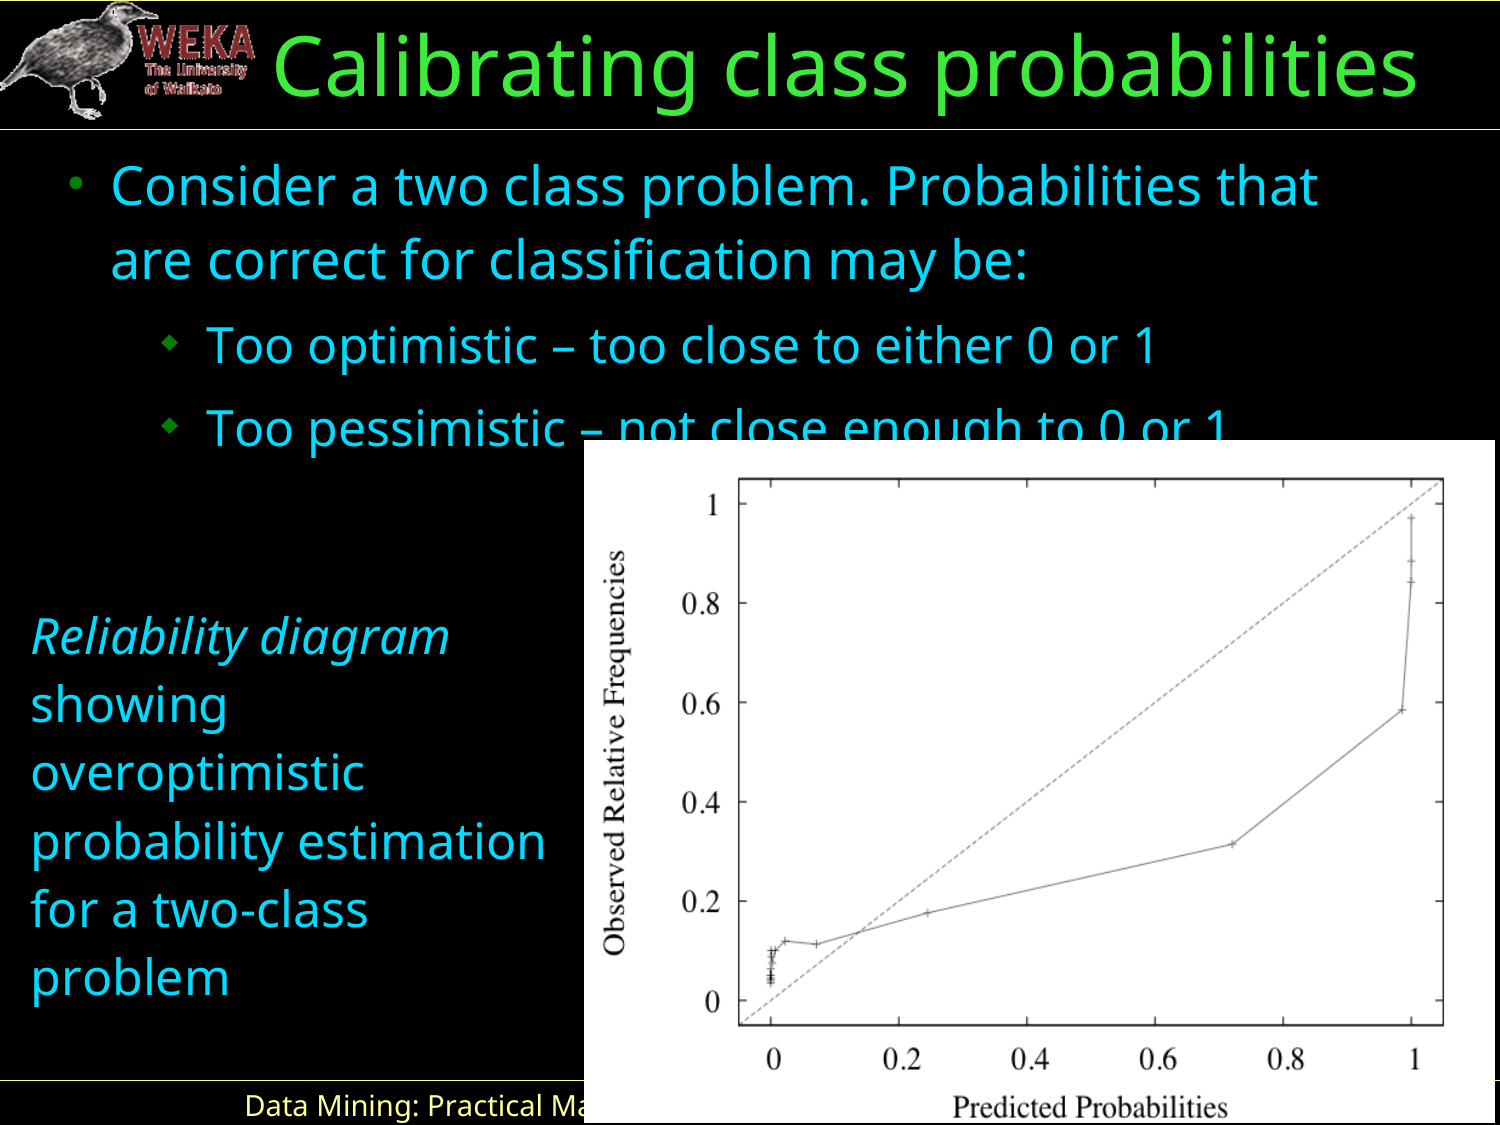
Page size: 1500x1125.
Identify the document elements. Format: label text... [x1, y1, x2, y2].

list Consider a two class problem. Probabilities that are correct for classification may be: Too optimistic – too close to either 0 or 1 Too pessimistic – not close enough to 0 or 1 [67, 147, 1418, 590]
list Consider a two class problem. Probabilities that are correct for classification may be: Too optimistic – too close to either 0 or 1 Too pessimistic – not close enough to 0 or 1 [67, 916, 584, 1063]
text_box Reliability diagram showing overoptimistic probability estimation for a two-class problem [0, 590, 591, 916]
title Calibrating class probabilities [263, 0, 1500, 159]
picture [0, 1, 263, 129]
picture [584, 440, 1495, 1123]
